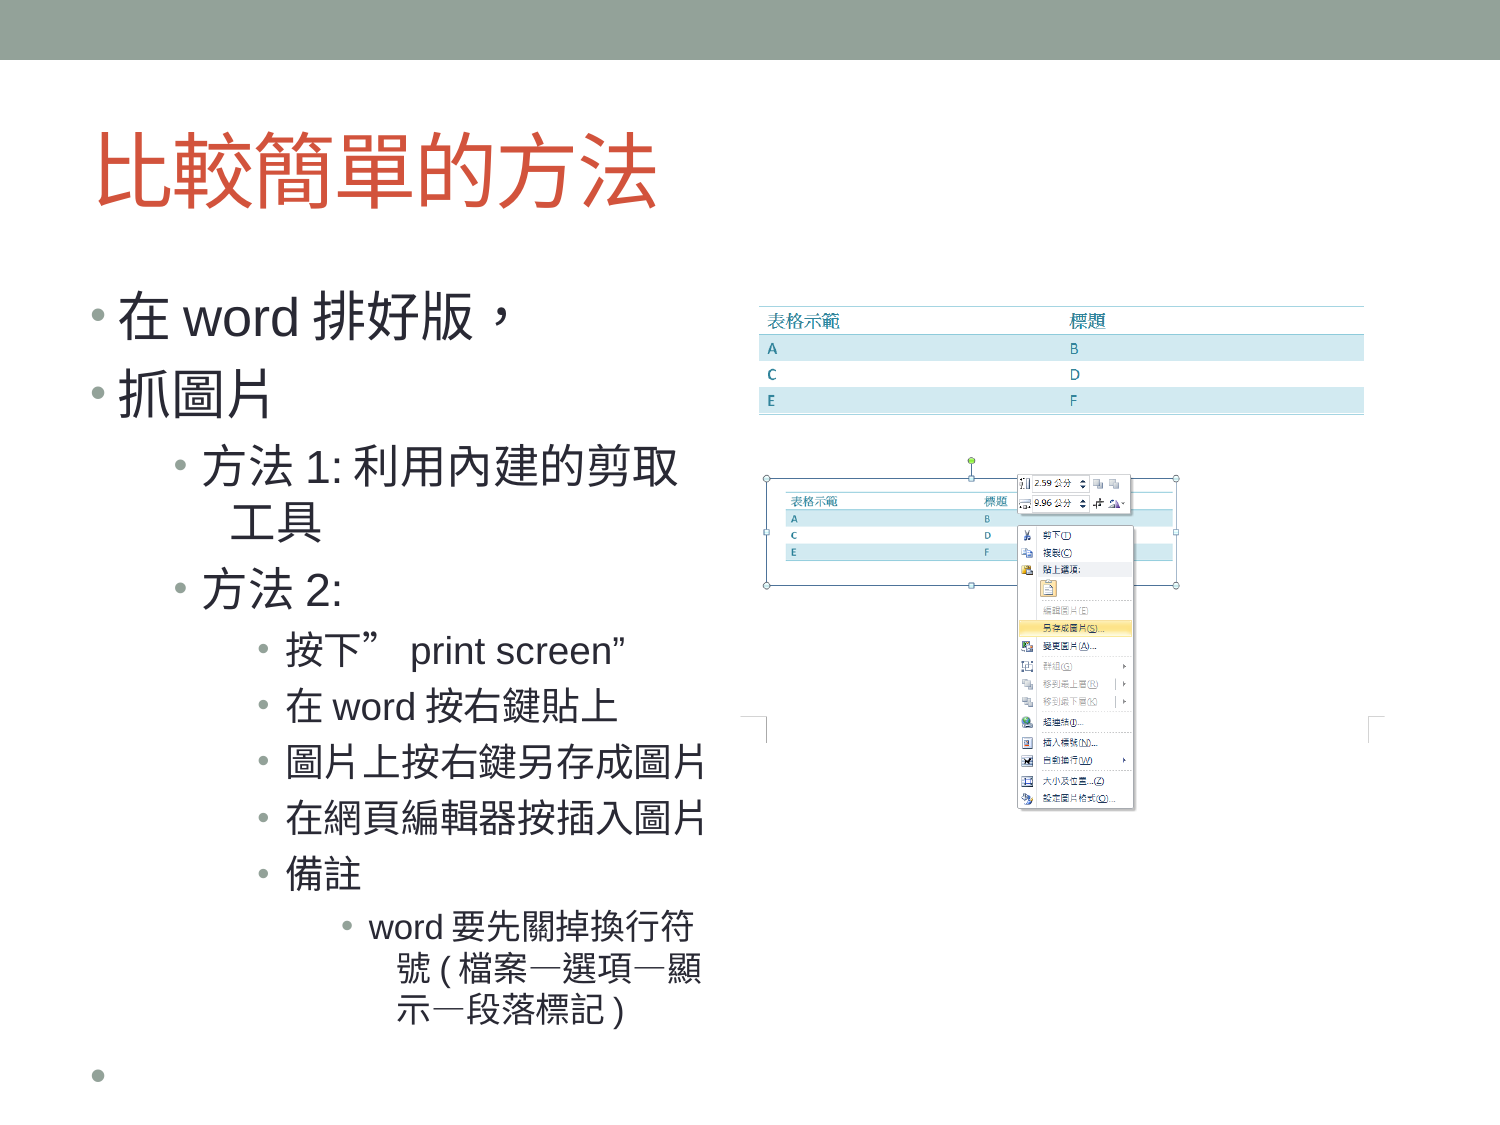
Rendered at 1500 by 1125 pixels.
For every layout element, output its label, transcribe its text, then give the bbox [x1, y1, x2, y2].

list 在word排好版， 抓圖片 方法1:利用內建的剪取工具 方法2: 按下”print screen” 在word按右鍵貼上 圖片上按右鍵另存成圖片 在網頁編輯器按插入圖片 備註 word要先關掉換行符號(檔案—選項—顯示—段落標記) [75, 274, 738, 1049]
title 比較簡單的方法 [75, 87, 1426, 251]
picture [726, 278, 1385, 818]
